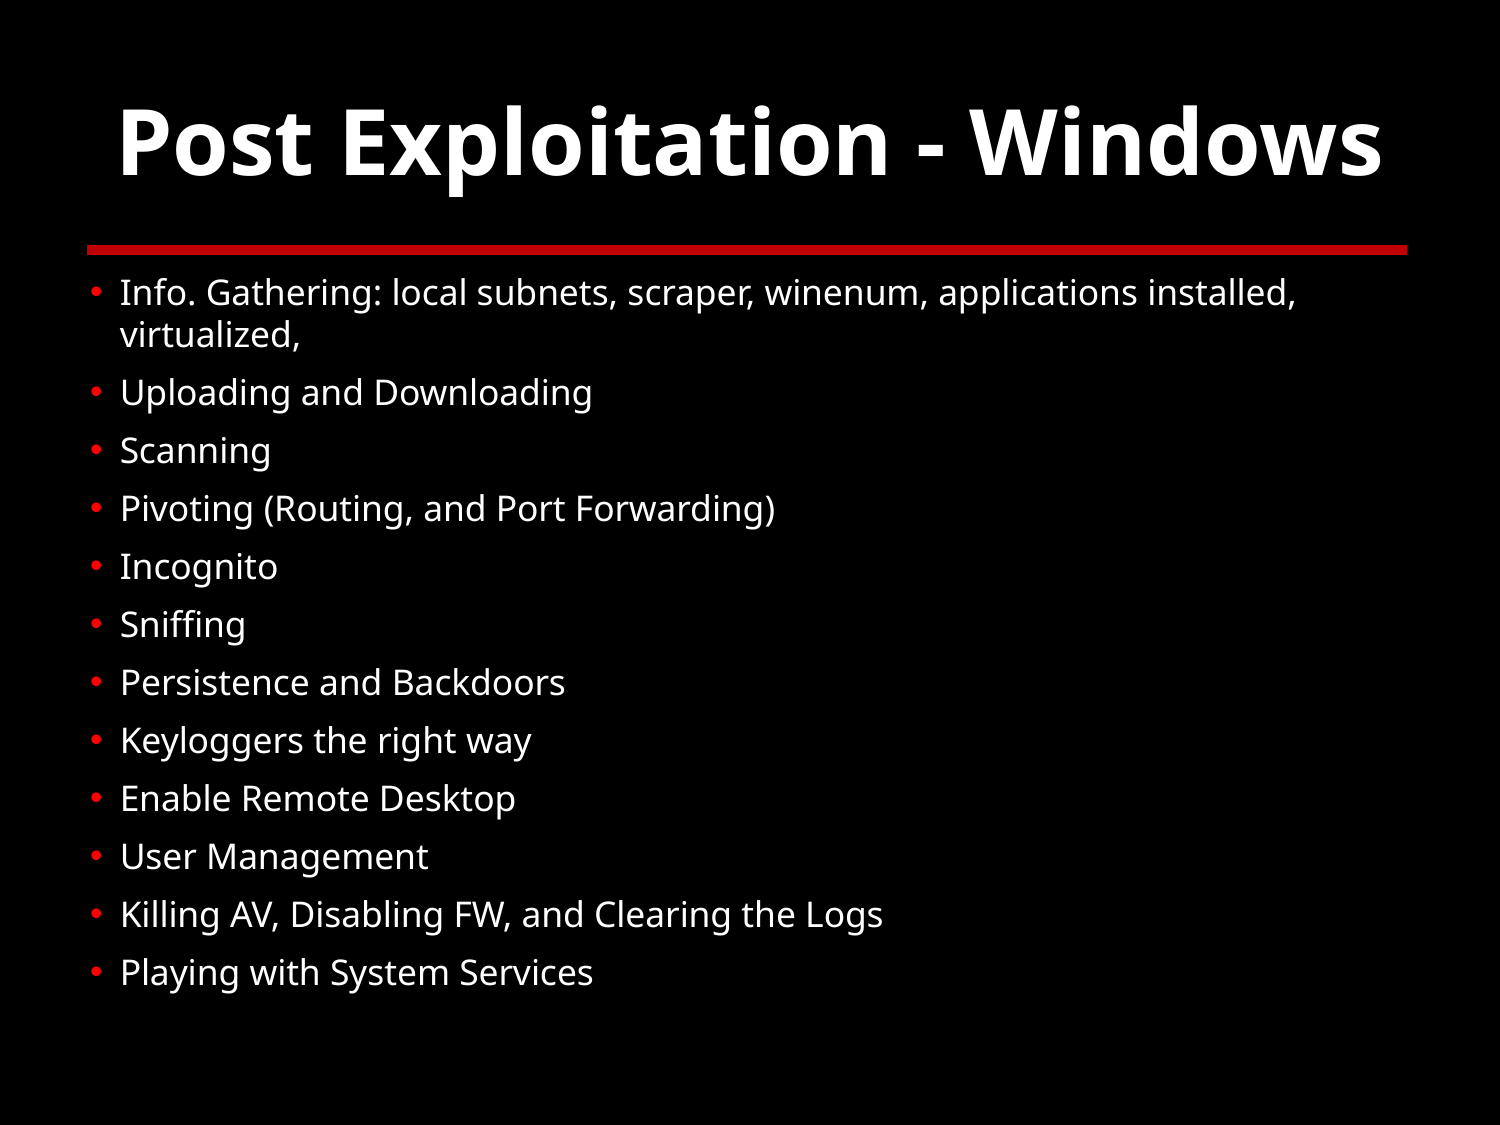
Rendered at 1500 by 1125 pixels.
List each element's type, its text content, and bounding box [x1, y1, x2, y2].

title Post Exploitation - Windows [75, 45, 1425, 233]
list Info. Gathering: local subnets, scraper, winenum, applications installed, virtualized, Uploading and Downloading Scanning Pivoting (Routing, and Port Forwarding) Incognito Sniffing Persistence and Backdoors Keyloggers the right way Enable Remote Desktop User Management Killing AV, Disabling FW, and Clearing the Logs Playing with System Services [75, 262, 1425, 1005]
